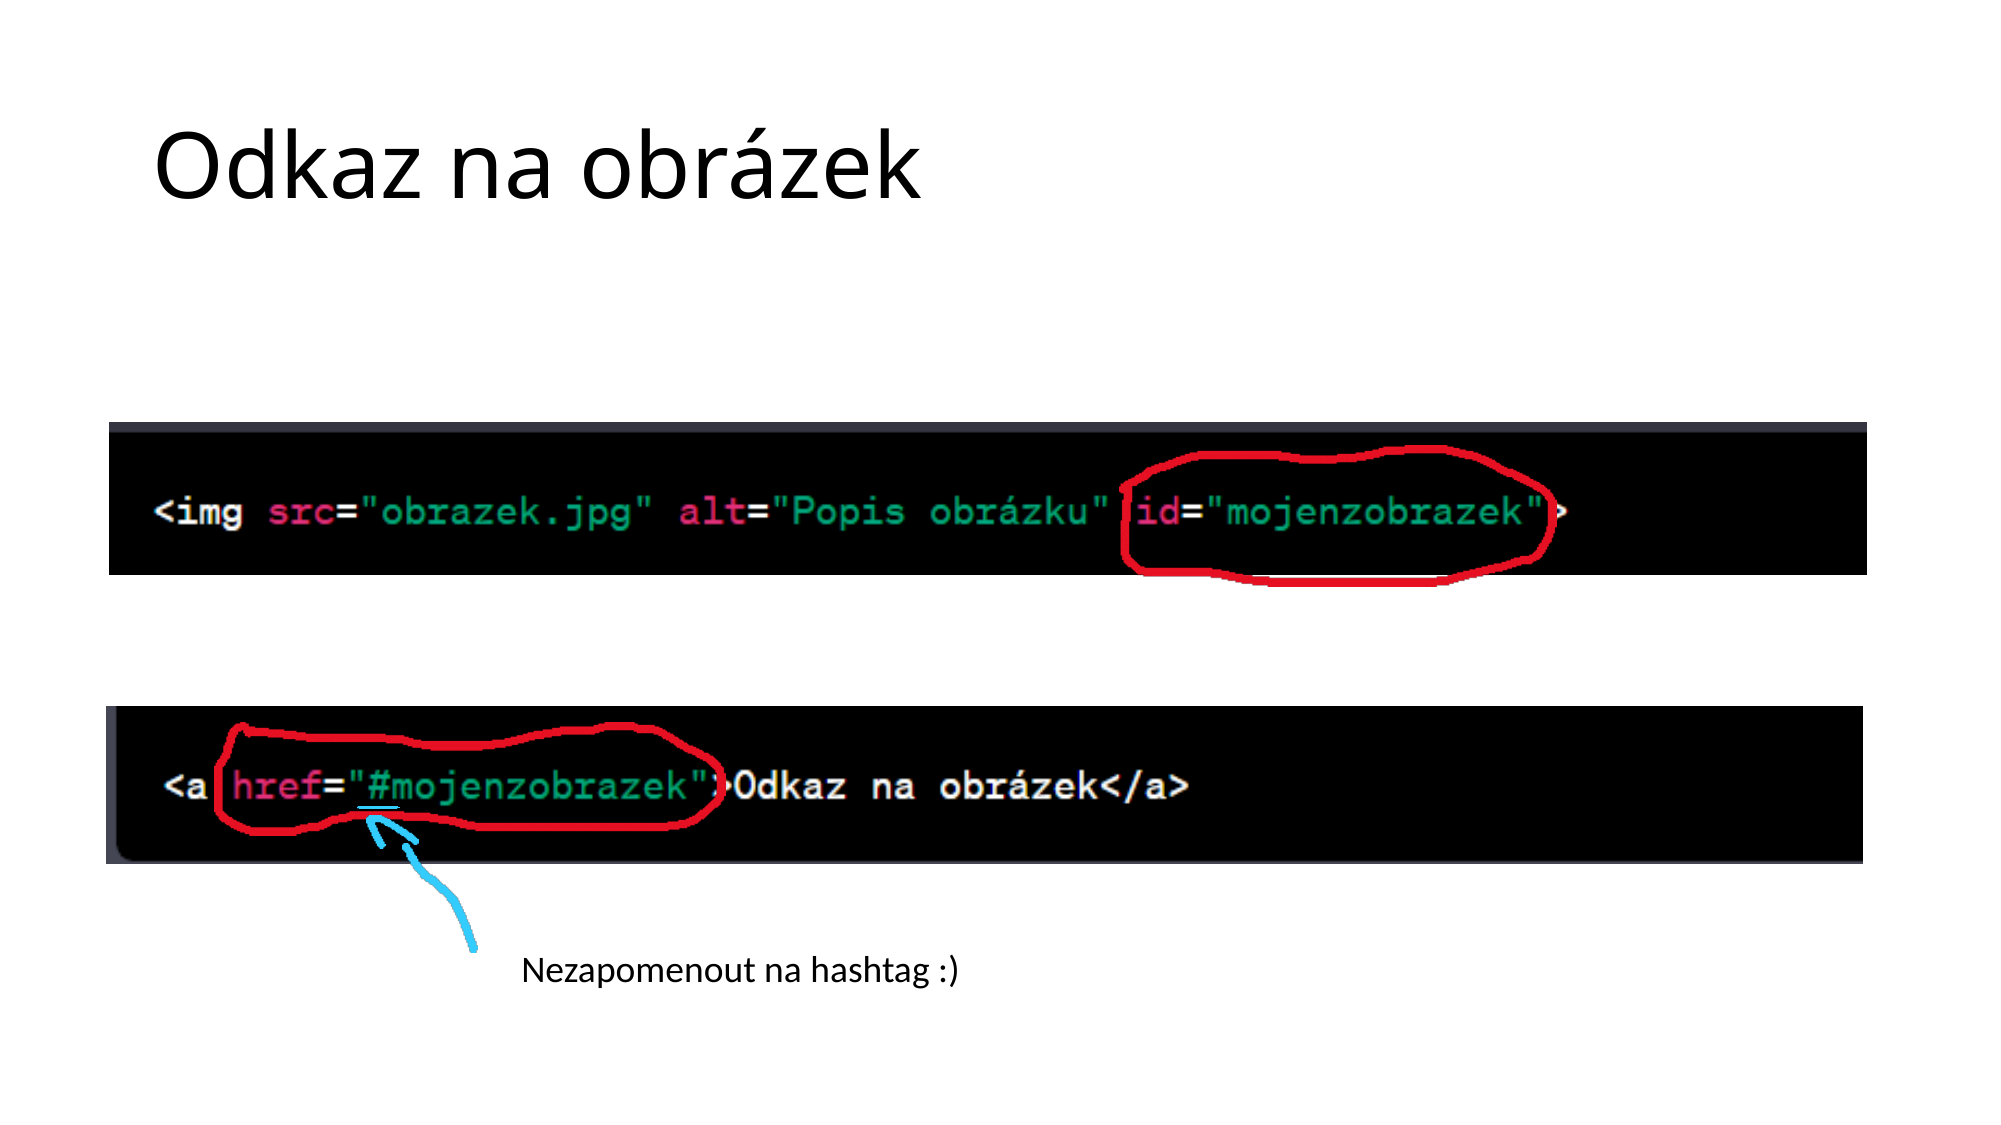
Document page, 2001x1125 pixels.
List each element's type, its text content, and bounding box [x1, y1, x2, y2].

text_box Nezapomenout na hashtag :) [506, 937, 1310, 999]
title Odkaz na obrázek [137, 59, 1863, 278]
picture [106, 706, 1863, 953]
picture [109, 422, 1867, 587]
